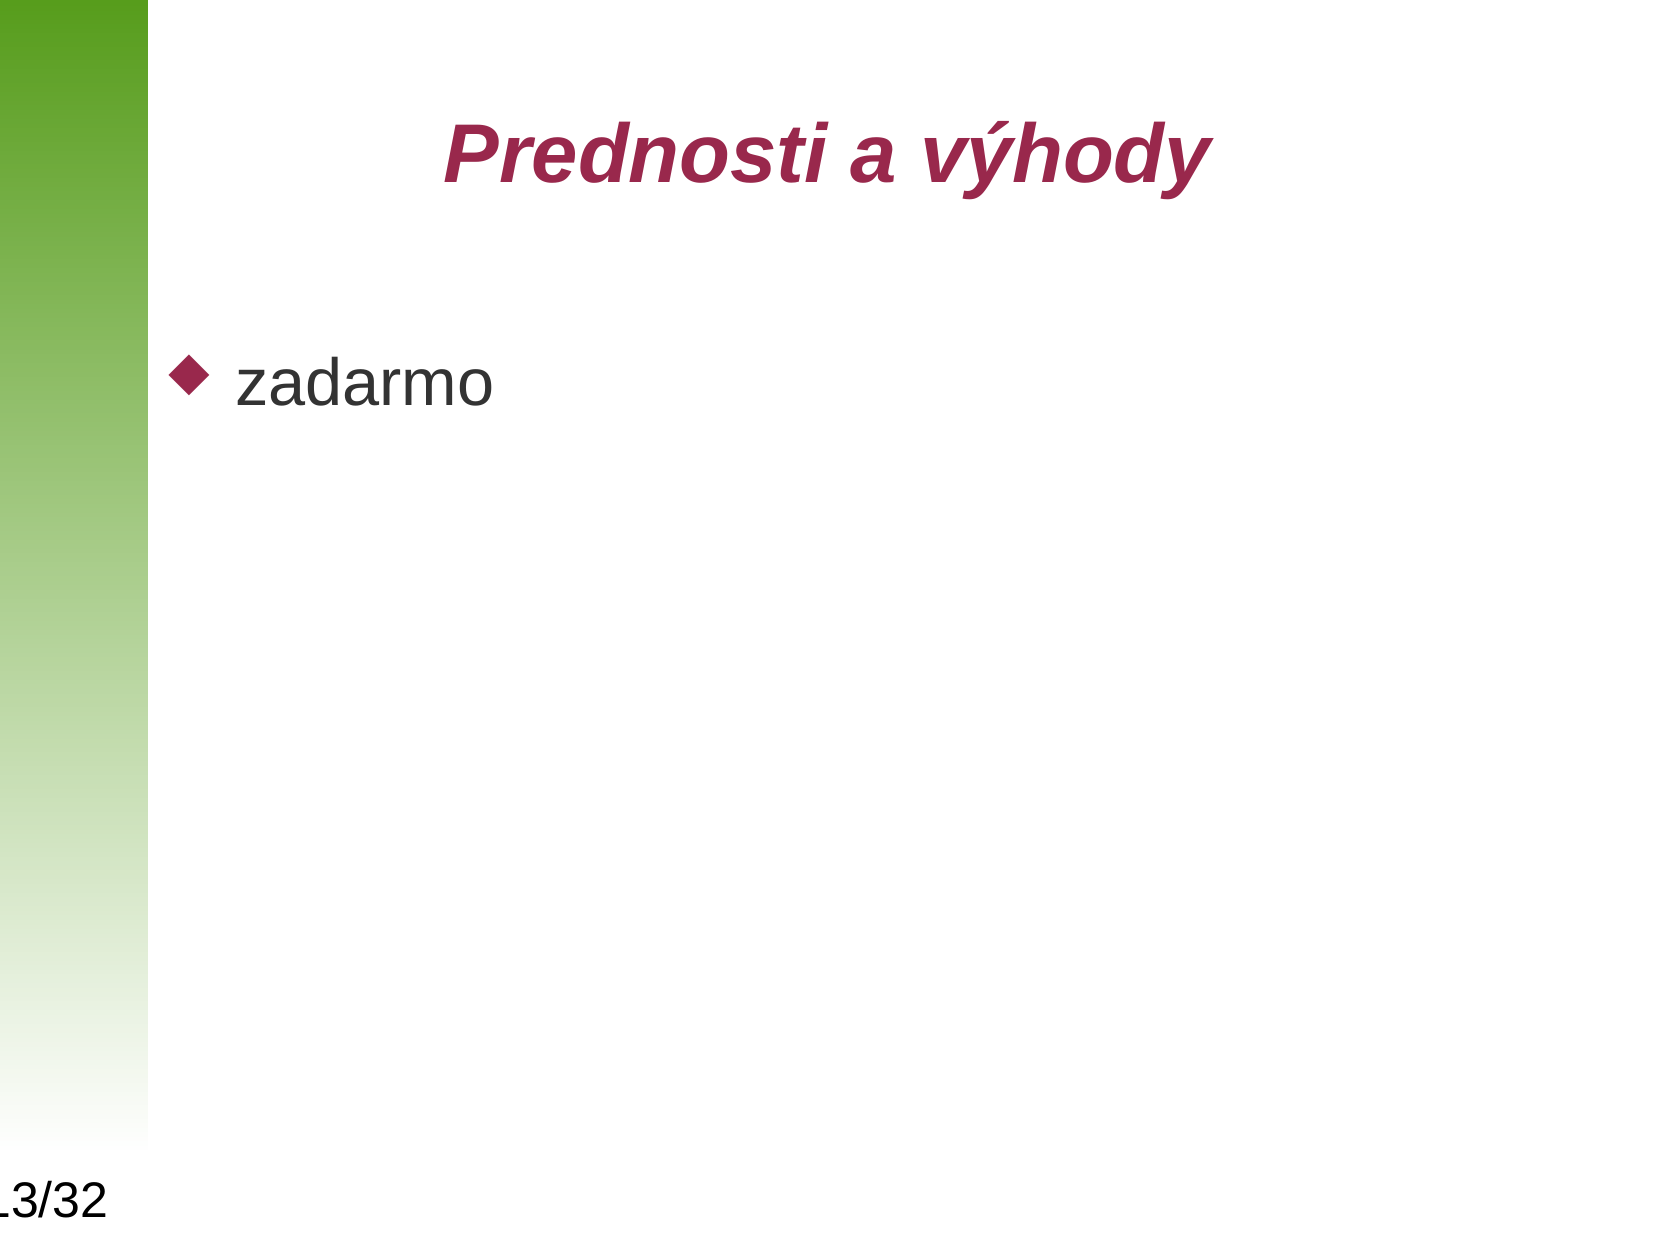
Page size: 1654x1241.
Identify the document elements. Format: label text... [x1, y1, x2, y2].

title Prednosti a výhody [121, 49, 1534, 257]
list zadarmo [152, 344, 1534, 1127]
